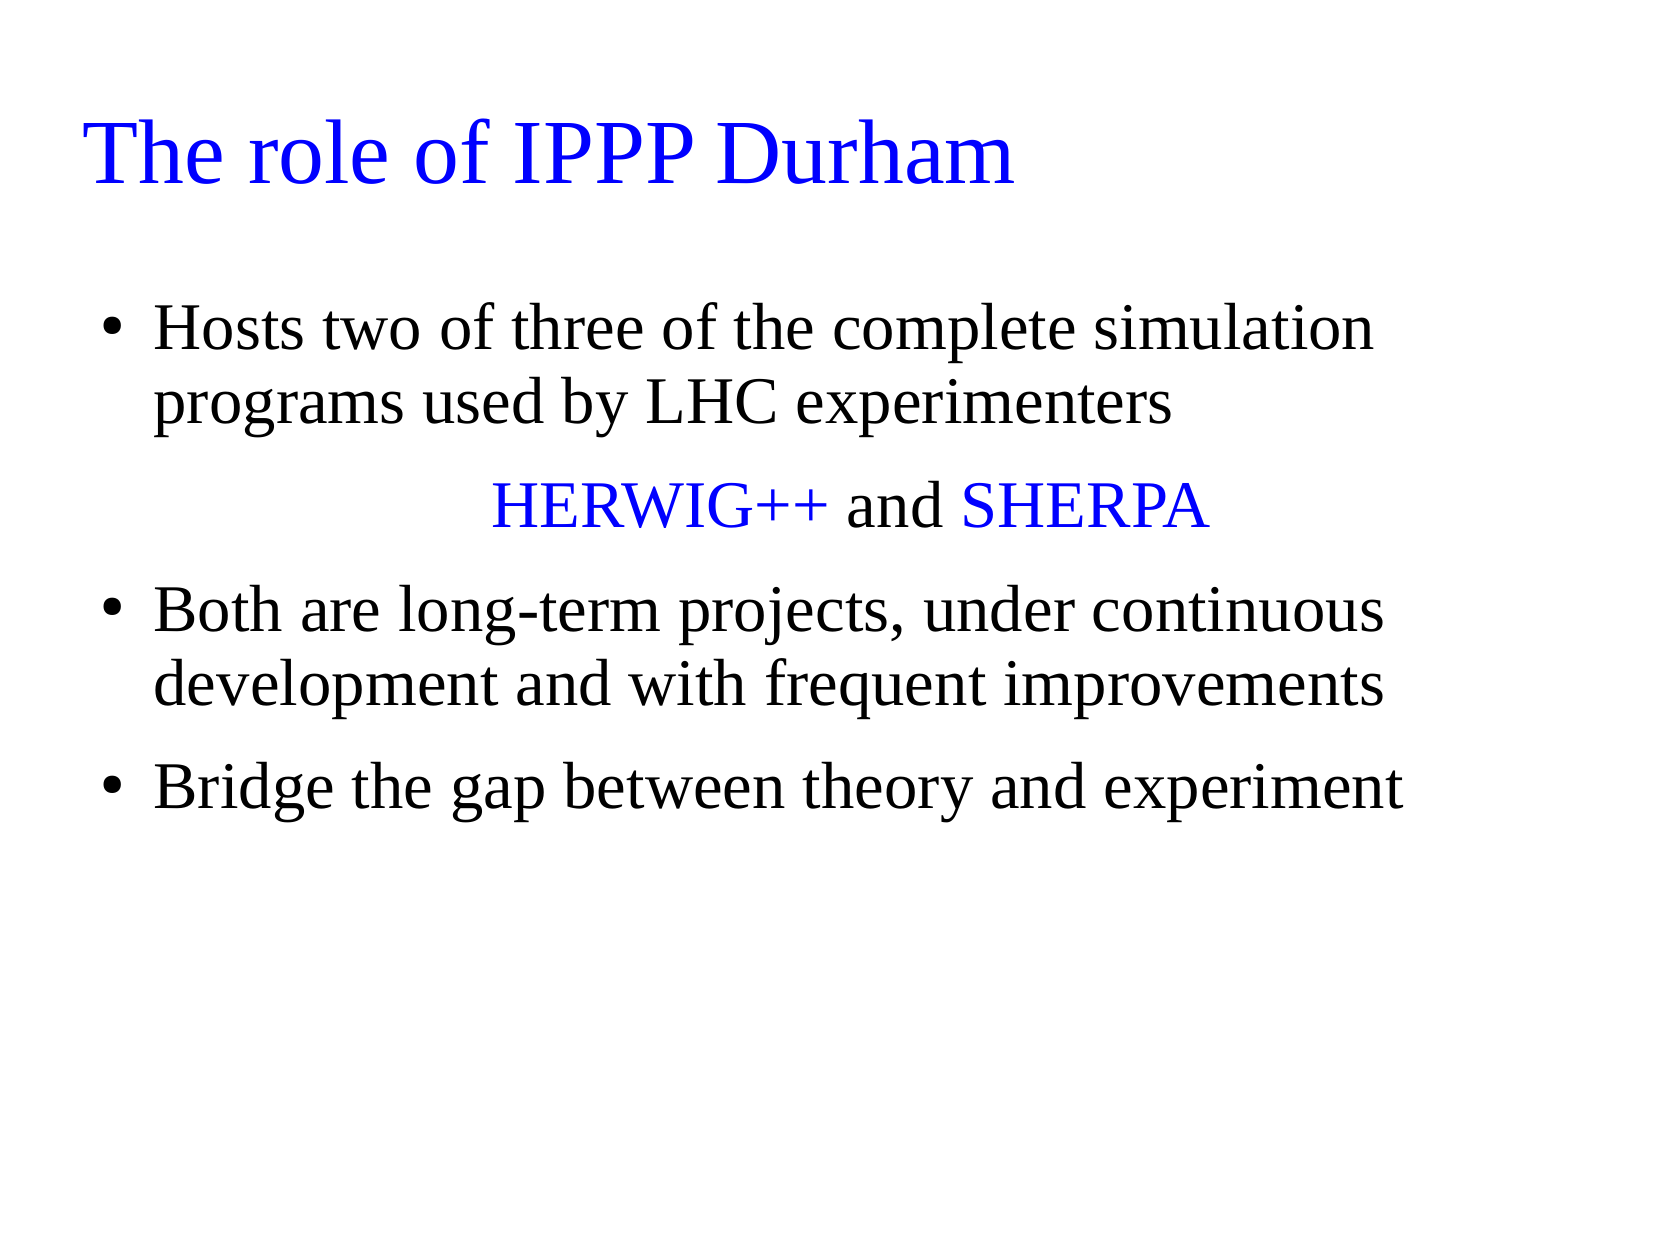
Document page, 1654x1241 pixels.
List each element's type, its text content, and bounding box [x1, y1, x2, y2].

title The role of IPPP Durham [82, 49, 1571, 257]
list Hosts two of three of the complete simulation programs used by LHC experimenters HERWIG++ and SHERPA Both are long-term projects, under continuous development and with frequent improvements Bridge the gap between theory and experiment [82, 290, 1565, 1010]
